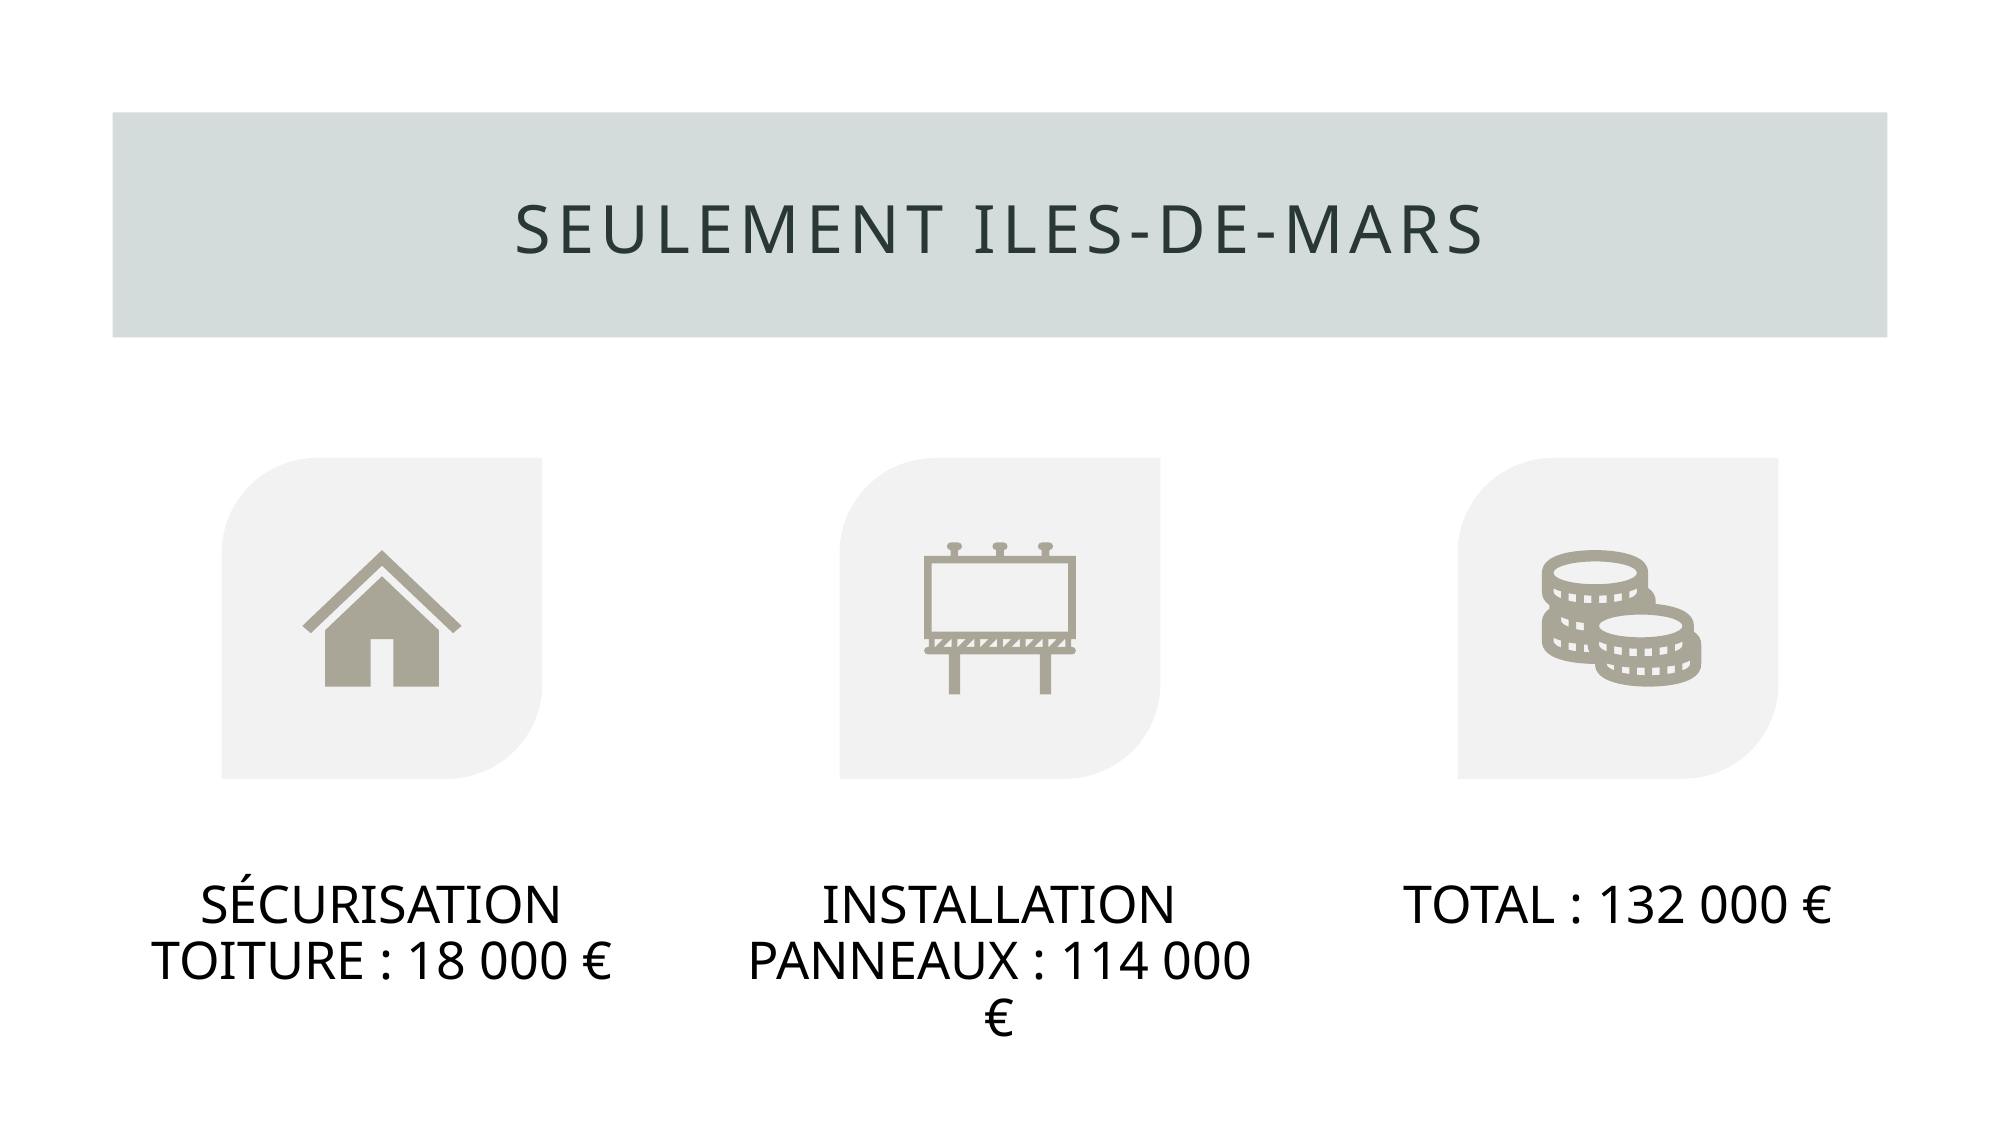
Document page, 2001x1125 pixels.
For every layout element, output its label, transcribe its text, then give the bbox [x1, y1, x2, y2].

text_box [221, 457, 543, 779]
text_box [112, 112, 1888, 338]
text_box TOTAL : 132 000 € [1354, 878, 1881, 997]
title Seulement Iles-de-mars [228, 155, 1770, 308]
text_box [1457, 457, 1779, 779]
text_box Sécurisation toiture : 18 000 € [118, 878, 645, 997]
text_box Installation panneaux : 114 000 € [736, 878, 1263, 997]
text_box [839, 457, 1161, 779]
